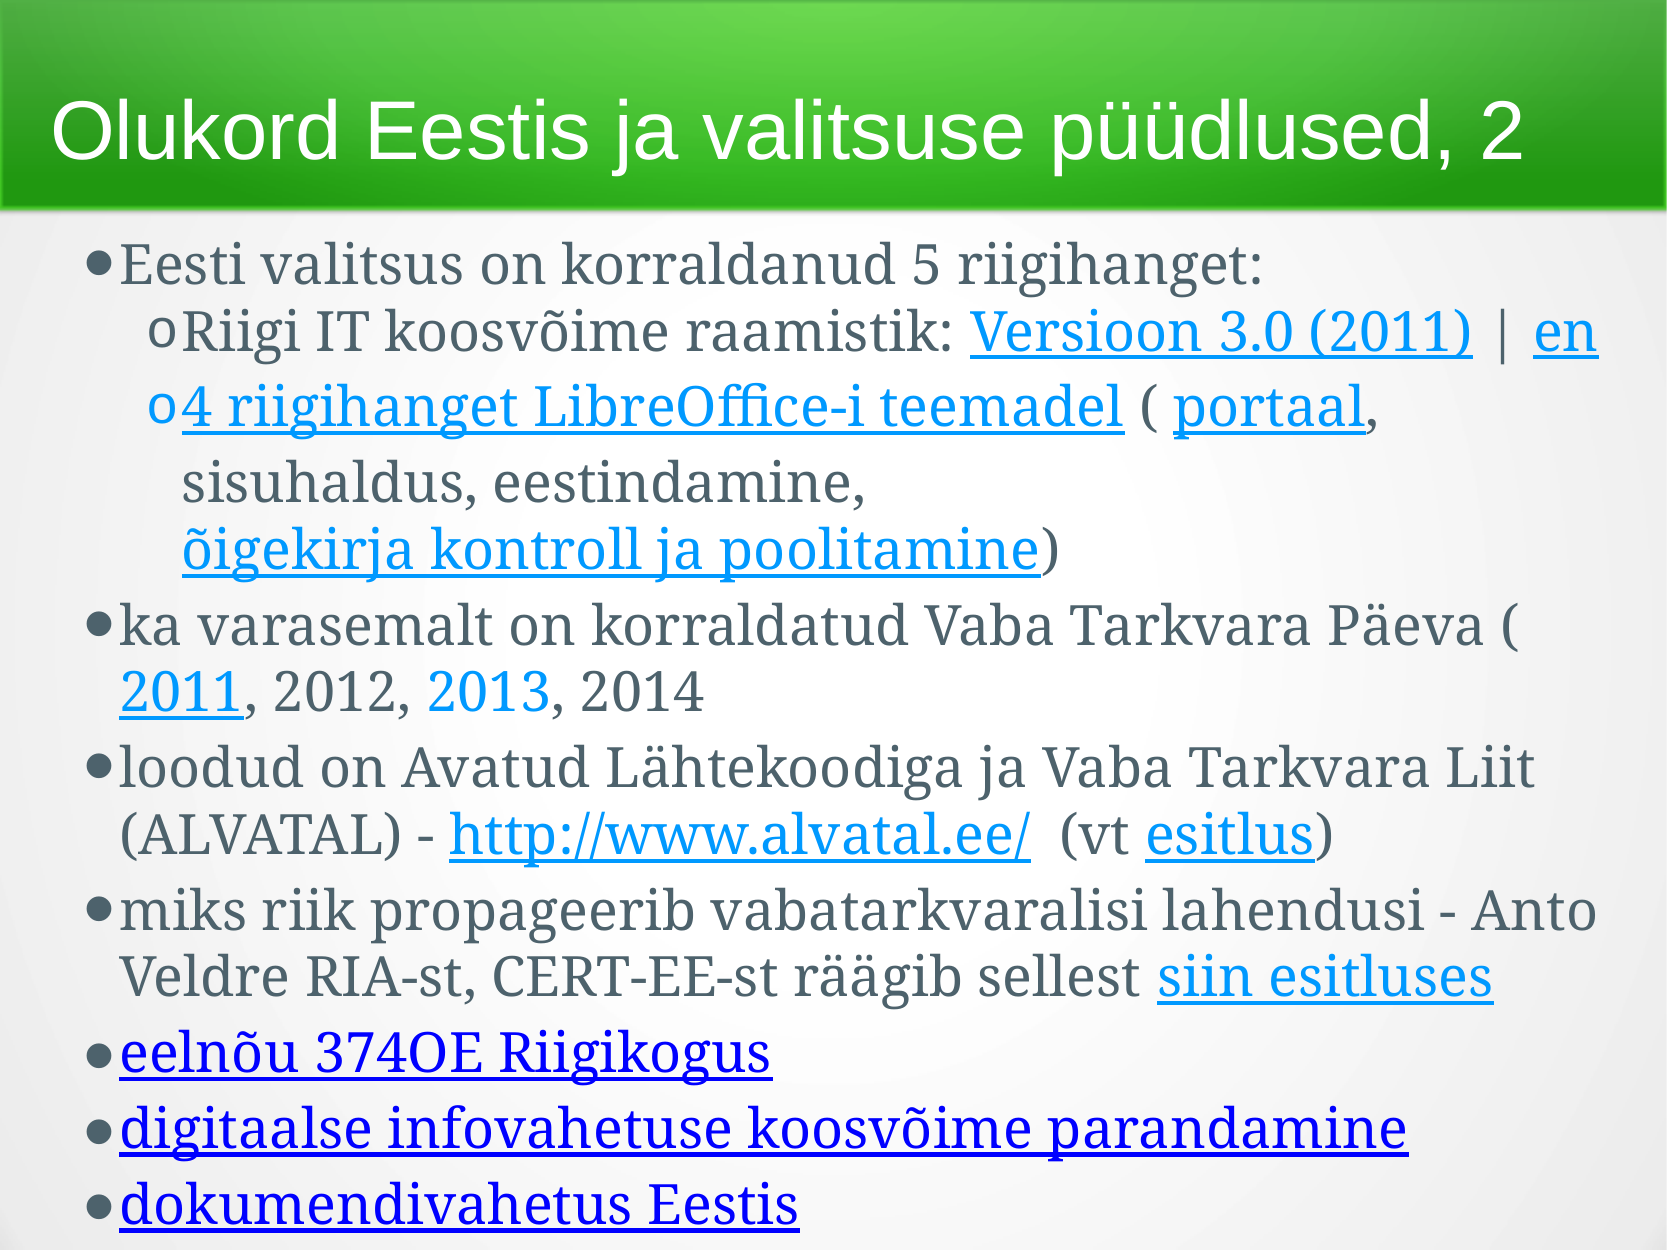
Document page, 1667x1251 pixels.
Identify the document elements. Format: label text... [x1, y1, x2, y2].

list Eesti valitsus on korraldanud 5 riigihanget: Riigi IT koosvõime raamistik: Versioon 3.0 (2011) | en 4 riigihanget LibreOffice-i teemadel ( portaal, sisuhaldus, eestindamine, õigekirja kontroll ja poolitamine) ka varasemalt on korraldatud Vaba Tarkvara Päeva (2011, 2012, 2013, 2014 loodud on Avatud Lähtekoodiga ja Vaba Tarkvara Liit (ALVATAL) - http://www.alvatal.ee/ (vt esitlus) miks riik propageerib vabatarkvaralisi lahendusi - Anto Veldre RIA-st, CERT-EE-st räägib sellest siin esitluses eelnõu 374OE Riigikogus digitaalse infovahetuse koosvõime parandamine dokumendivahetus Eestis koolilinuxi projekt Sületiiger 2008 - ~4000 Windows/Linux (Ubuntu 8.04 LTS) [50, 222, 1631, 1217]
picture [0, 0, 1667, 1250]
title Olukord Eestis ja valitsuse püüdlused, 2 [50, 84, 1667, 178]
